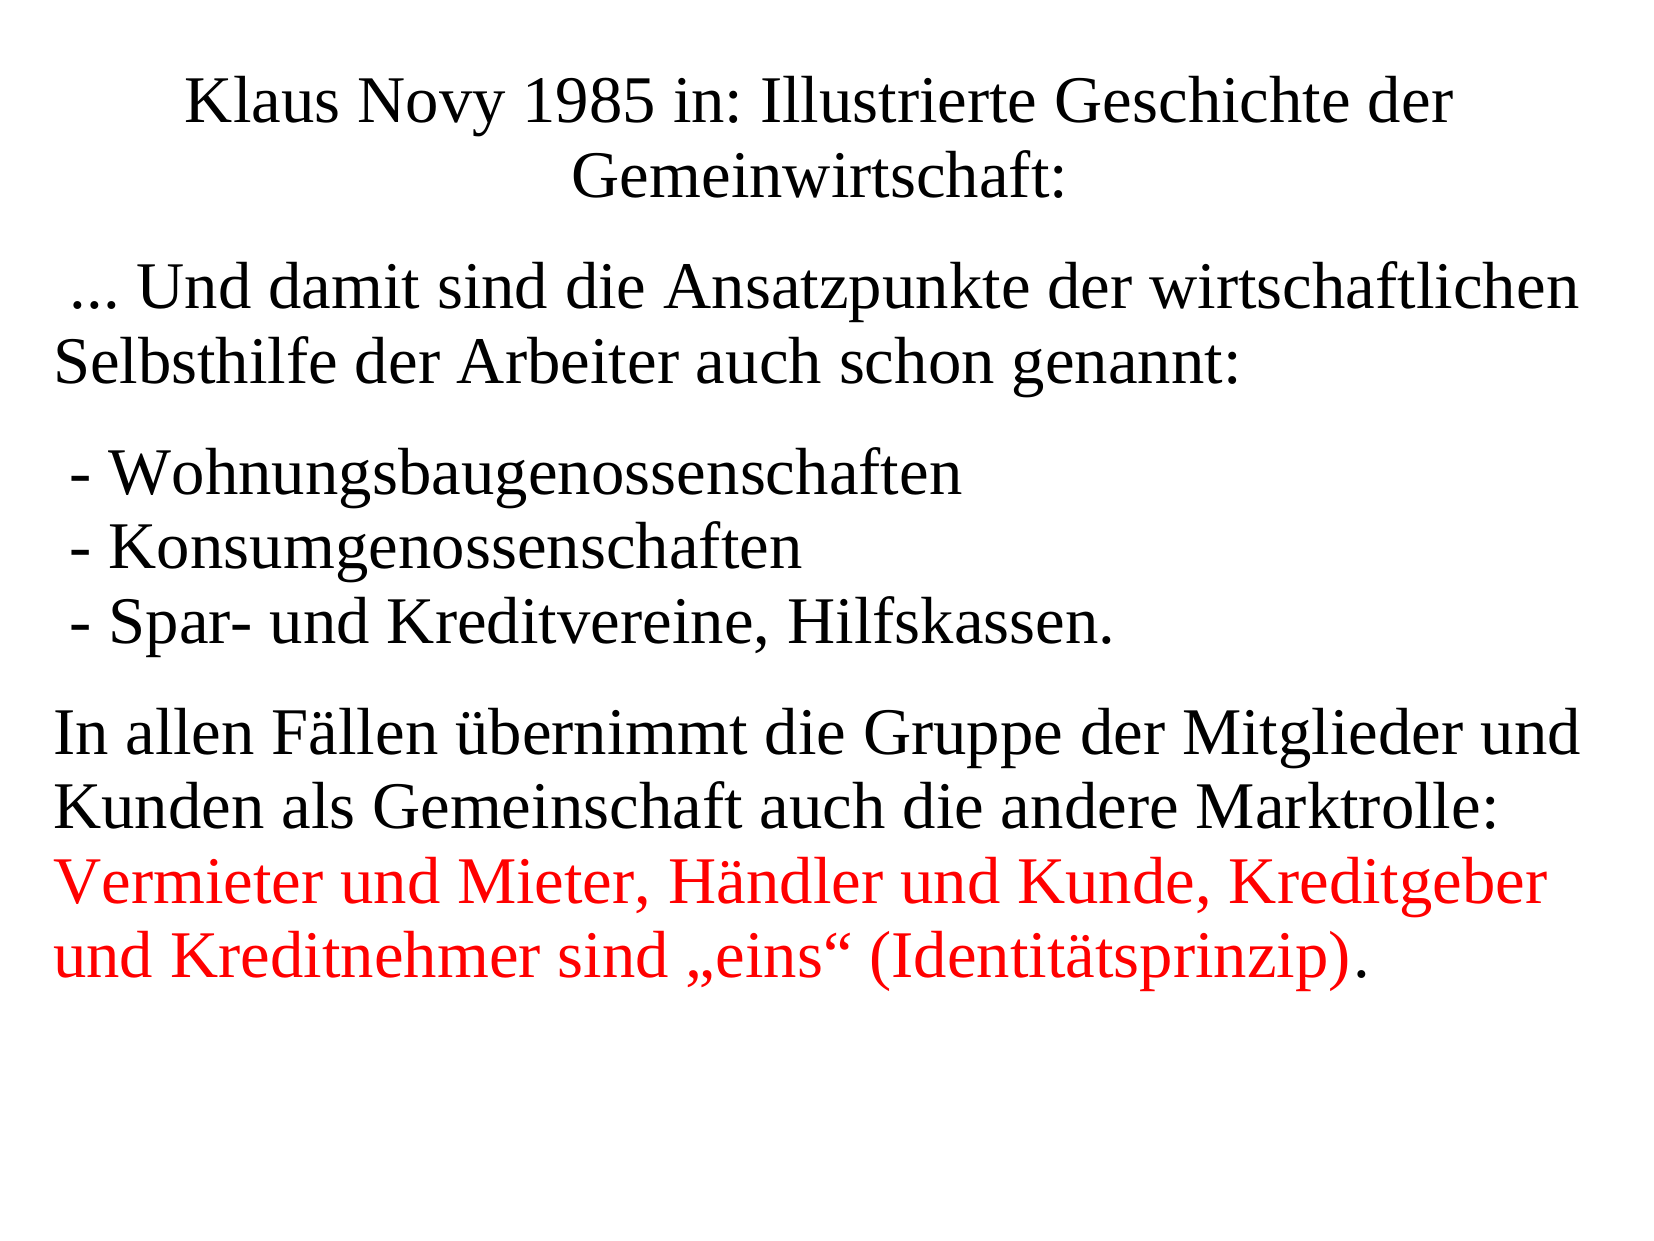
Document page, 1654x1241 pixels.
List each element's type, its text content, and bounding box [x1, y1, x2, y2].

text_box Klaus Novy 1985 in: Illustrierte Geschichte der Gemeinwirtschaft: ... Und damit sind die Ansatzpunkte der wirtschaftlichen Selbsthilfe der Arbeiter auch schon genannt: - Wohnungsbaugenossenschaften - Konsumgenossenschaften - Spar- und Kreditvereine, Hilfskassen. In allen Fällen übernimmt die Gruppe der Mitglieder und Kunden als Gemeinschaft auch die andere Marktrolle: Vermieter und Mieter, Händler und Kunde, Kreditgeber und Kreditnehmer sind „eins“ (Identitätsprinzip). [53, 58, 1604, 1092]
